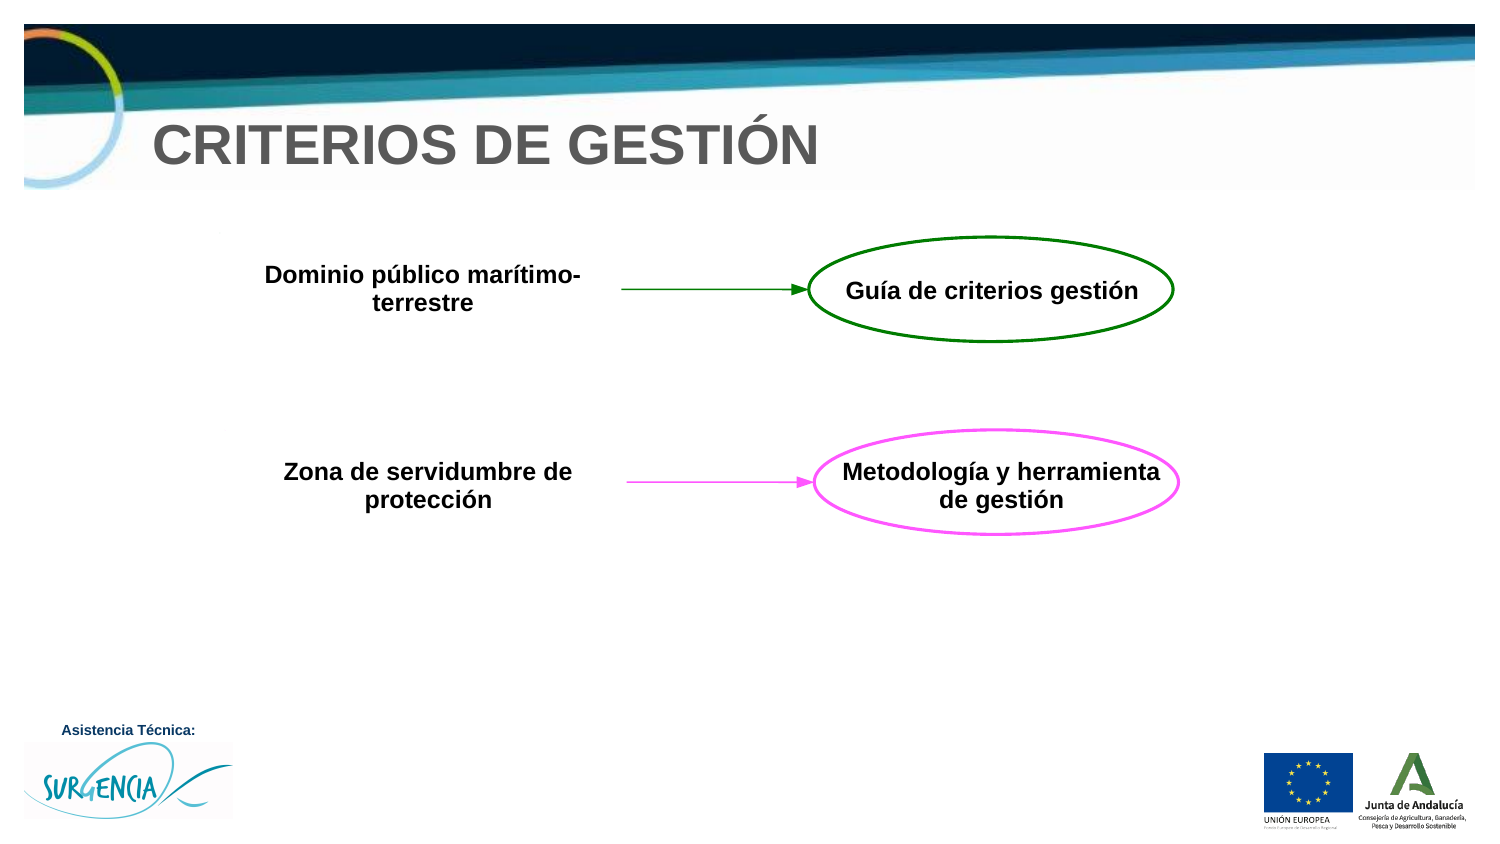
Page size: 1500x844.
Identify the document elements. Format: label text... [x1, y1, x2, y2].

title CRITERIOS DE GESTIÓN [98, 72, 875, 215]
text_box Metodología y herramienta de gestión [814, 450, 1190, 511]
picture [24, 24, 1475, 190]
text_box Asistencia Técnica: [41, 705, 216, 754]
picture [24, 742, 233, 819]
picture [1264, 753, 1476, 830]
text_box Zona de servidumbre de protección [262, 450, 595, 508]
text_box Dominio público marítimo-terrestre [235, 253, 611, 314]
text_box Guía de criterios gestión [808, 269, 1184, 310]
